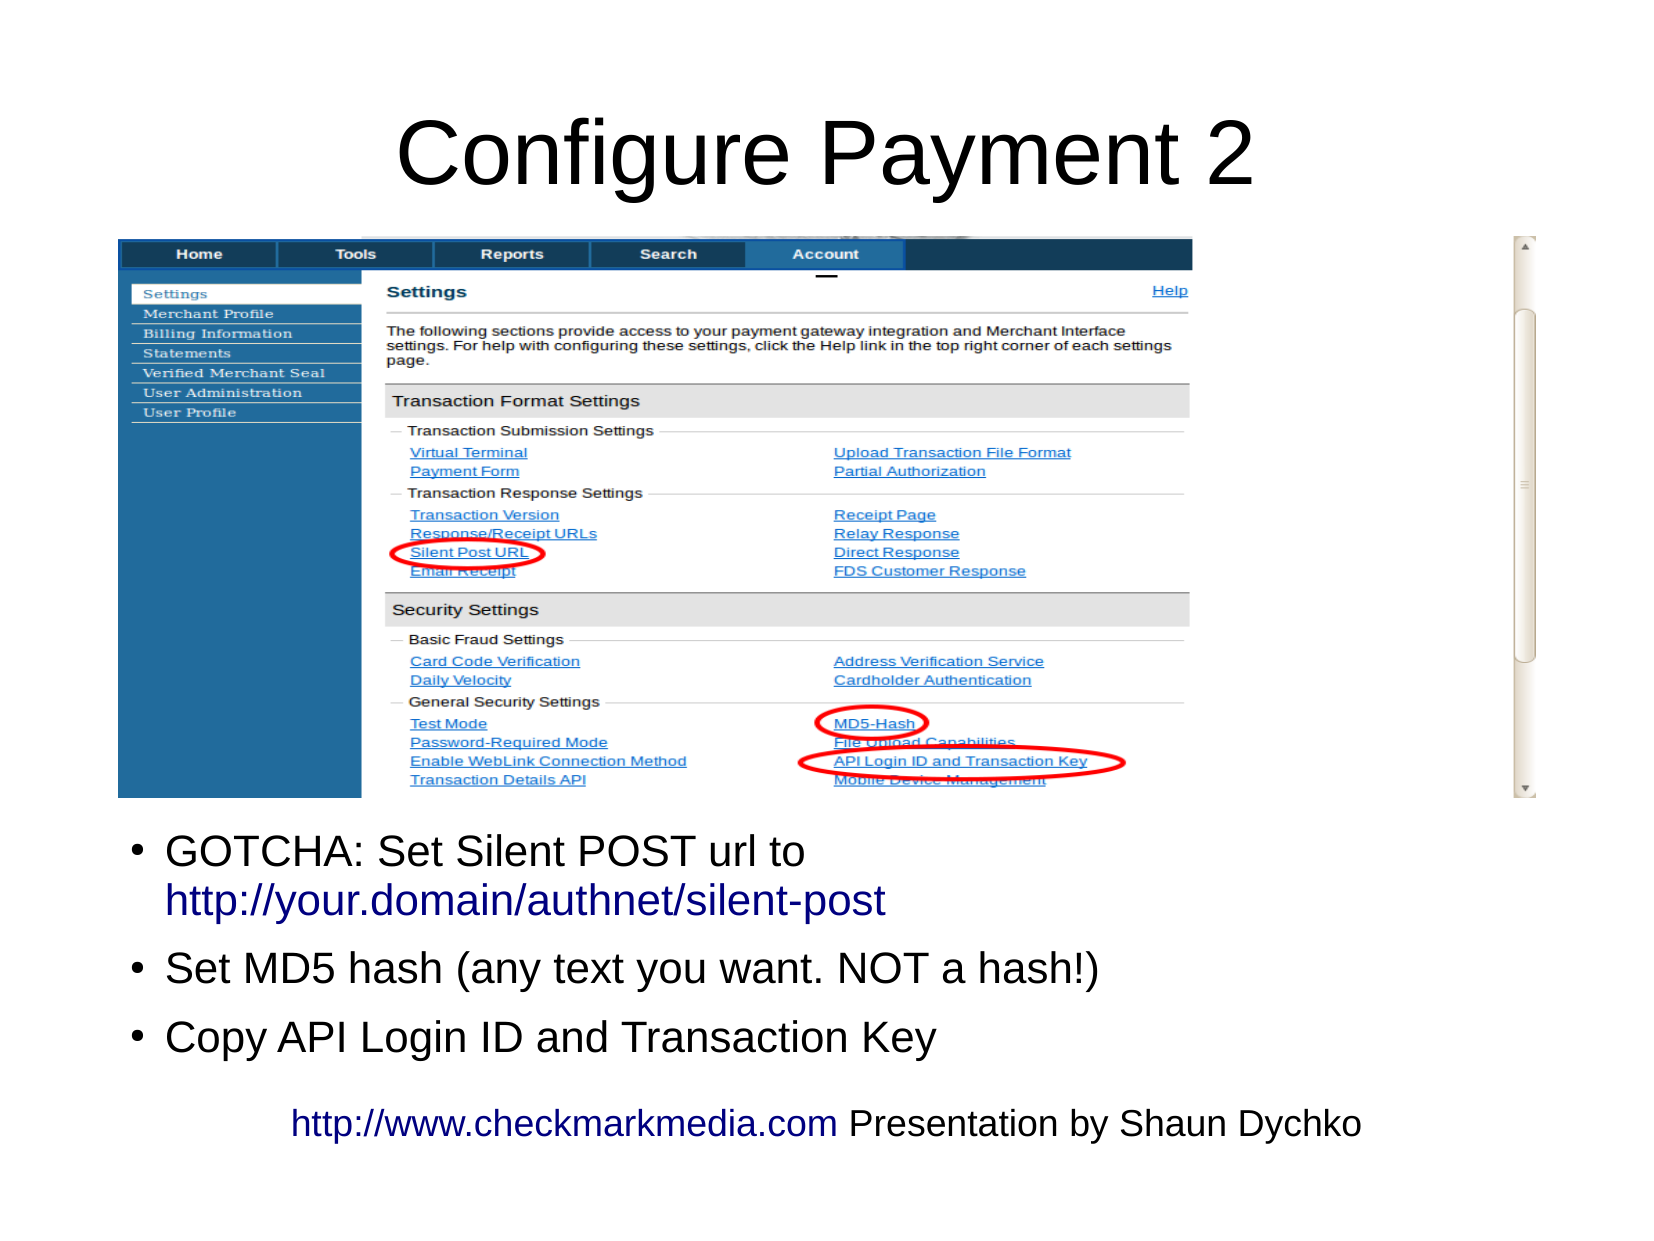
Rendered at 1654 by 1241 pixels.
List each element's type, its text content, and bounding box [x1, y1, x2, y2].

title Configure Payment 2 [82, 49, 1571, 257]
list GOTCHA: Set Silent POST url to http://your.domain/authnet/silent-post Set MD5 hash (any text you want. NOT a hash!) Copy API Login ID and Transaction Key [118, 826, 1565, 1063]
picture [118, 236, 1536, 798]
text_box http://www.checkmarkmedia.com Presentation by Shaun Dychko [88, 1094, 1565, 1152]
